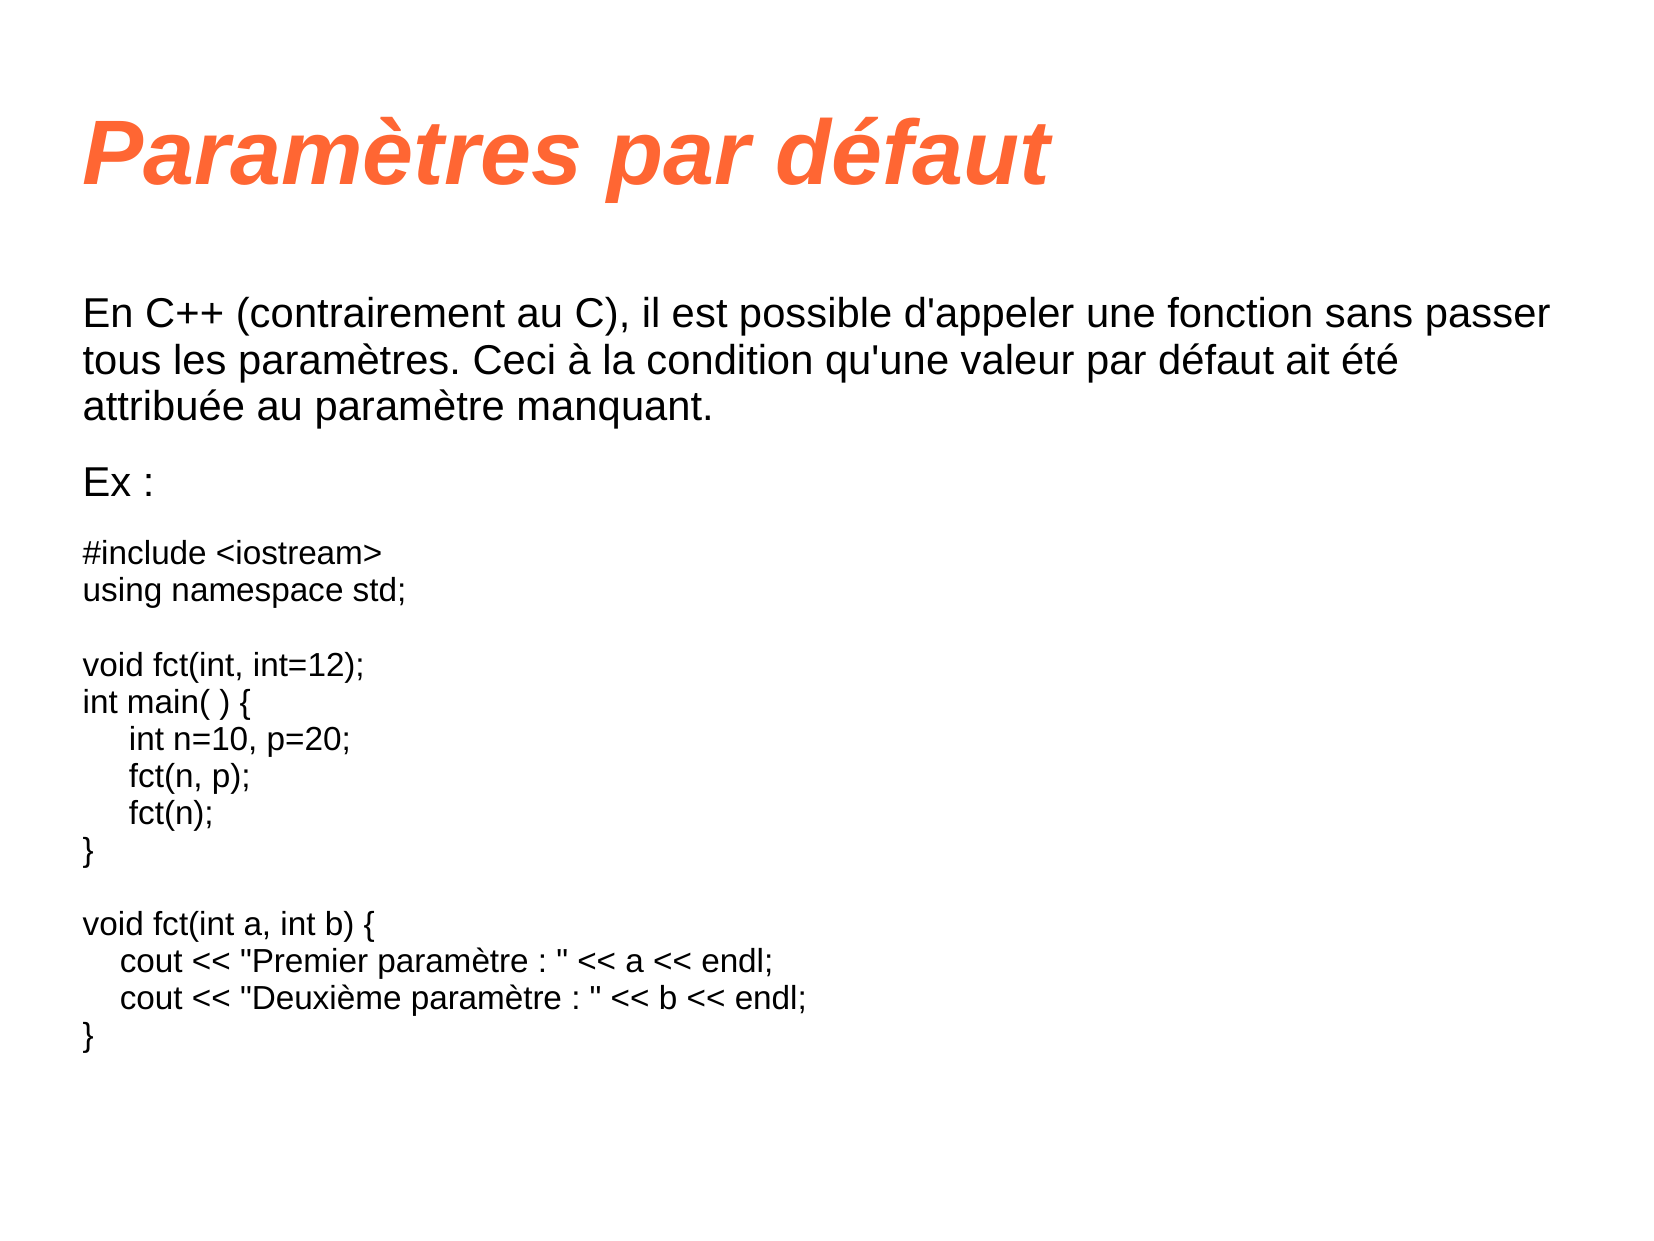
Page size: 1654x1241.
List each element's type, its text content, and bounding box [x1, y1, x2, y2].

list En C++ (contrairement au C), il est possible d'appeler une fonction sans passer tous les paramètres. Ceci à la condition qu'une valeur par défaut ait été attribuée au paramètre manquant. Ex : #include <iostream> using namespace std; void fct(int, int=12); int main( ) { int n=10, p=20; fct(n, p); fct(n); } void fct(int a, int b) { cout << "Premier paramètre : " << a << endl; cout << "Deuxième paramètre : " << b << endl; } [82, 290, 1571, 1109]
title Paramètres par défaut [82, 49, 1571, 257]
